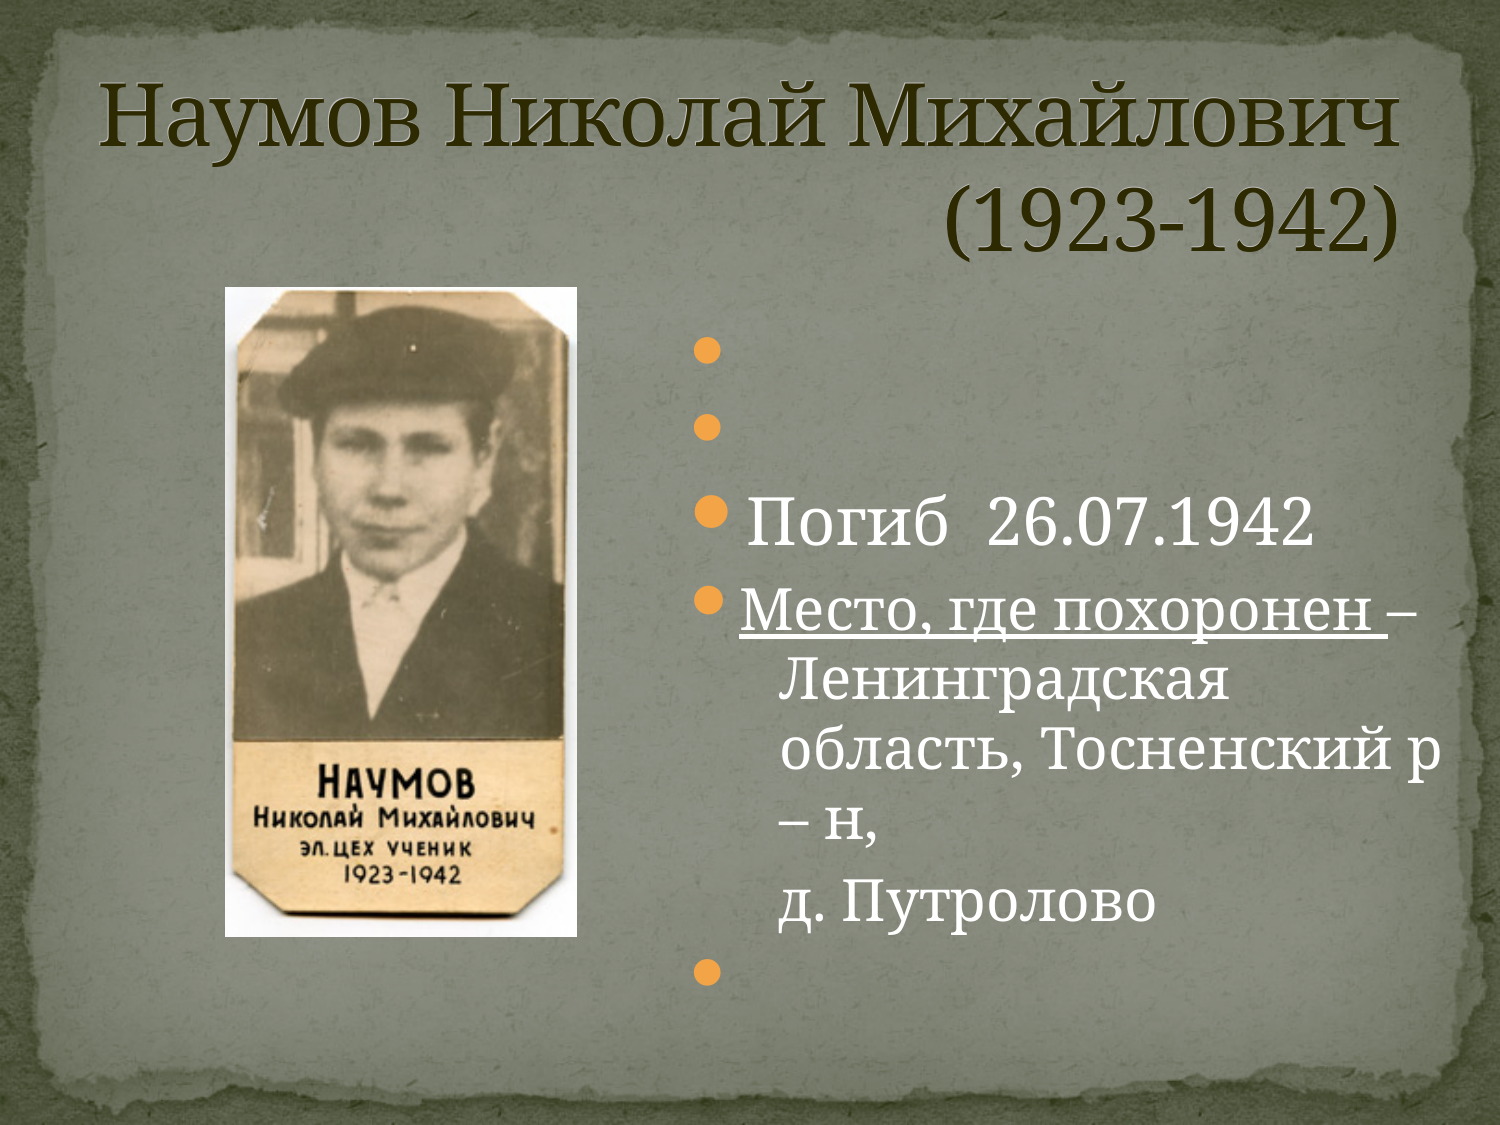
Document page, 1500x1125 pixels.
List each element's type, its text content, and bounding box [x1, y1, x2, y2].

title Наумов Николай Михайлович (1923-1942) [82, 46, 1433, 277]
picture [225, 287, 577, 937]
list Погиб 26.07.1942 Место, где похоронен – Ленинградская область, Тосненский р – н, д. Путролово [675, 316, 1461, 1067]
